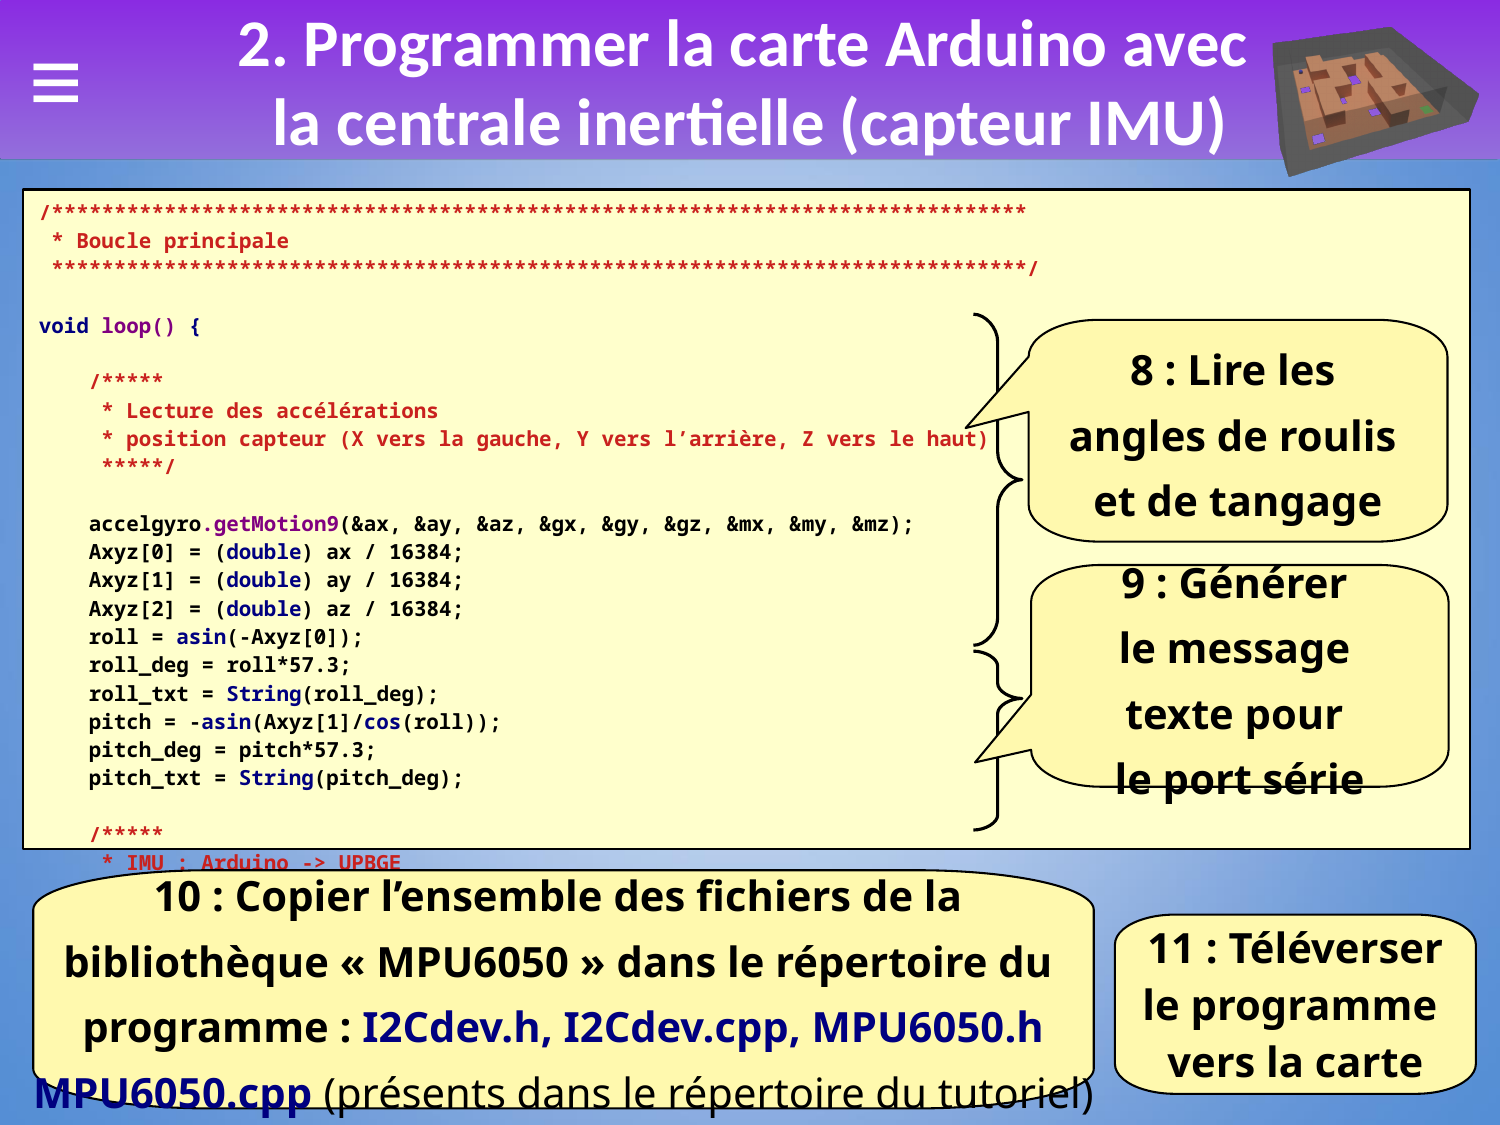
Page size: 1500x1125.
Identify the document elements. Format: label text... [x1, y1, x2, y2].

text_box ≡ [14, 23, 101, 141]
text_box 10 : Copier l’ensemble des fichiers de la bibliothèque « MPU6050 » dans le répertoire du programme : I2Cdev.h, I2Cdev.cpp, MPU6050.h MPU6050.cpp (présents dans le répertoire du tutoriel) [33, 870, 1094, 1109]
picture [0, 27, 1500, 1125]
text_box /****************************************************************************** * Boucle principale ******************************************************************************/ void loop() { /***** * Lecture des accélérations * position capteur (X vers la gauche, Y vers l’arrière, Z vers le haut) *****/ accelgyro.getMotion9(&ax, &ay, &az, &gx, &gy, &gz, &mx, &my, &mz); Axyz[0] = (double) ax / 16384; Axyz[1] = (double) ay / 16384; Axyz[2] = (double) az / 16384; roll = asin(-Axyz[0]); roll_deg = roll*57.3; roll_txt = String(roll_deg); pitch = -asin(Axyz[1]/cos(roll)); pitch_deg = pitch*57.3; pitch_txt = String(pitch_deg); /***** * IMU : Arduino -> UPBGE *****/ Serial.print(roll_txt); Serial.print(","); Serial.print(pitch_txt); Serial.println(); } [23, 189, 1471, 850]
text_box 2. Programmer la carte Arduino avec la centrale inertielle (capteur IMU) [0, 0, 1500, 159]
text_box 11 : Téléverser le programme vers la carte [1114, 914, 1476, 1094]
text_box 9 : Générer le message texte pour le port série [975, 564, 1449, 787]
text_box 8 : Lire les angles de roulis et de tangage [965, 319, 1448, 542]
